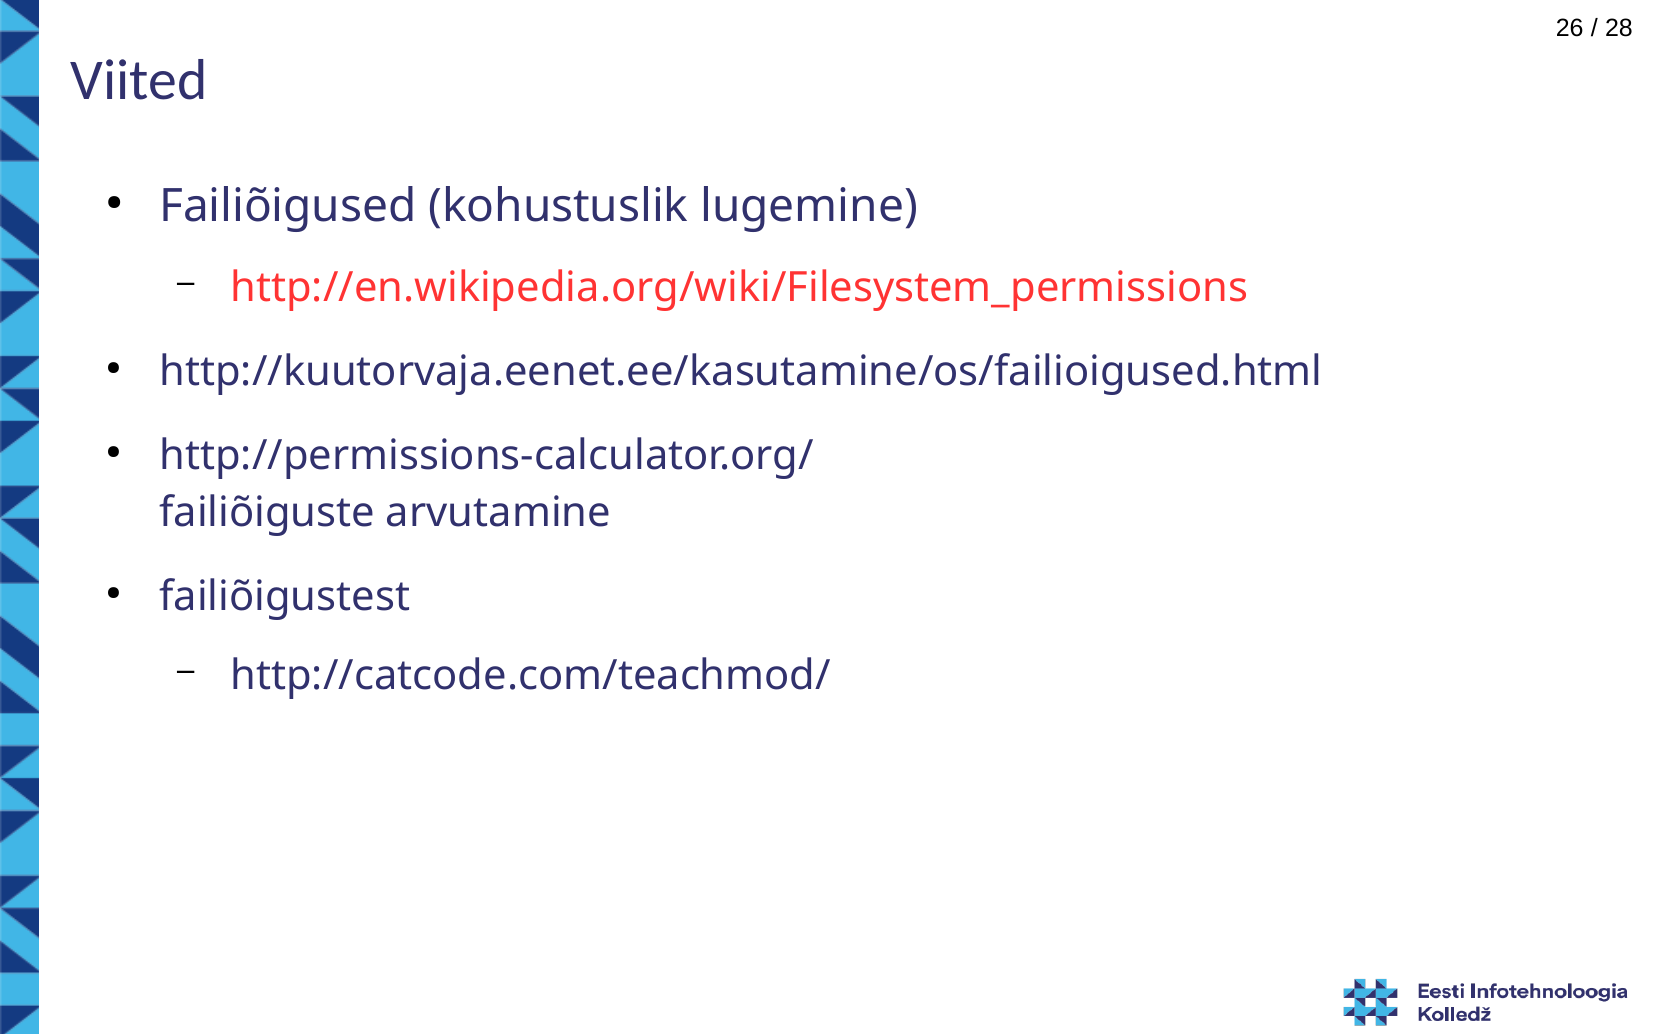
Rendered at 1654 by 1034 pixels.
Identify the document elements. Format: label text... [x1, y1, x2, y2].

title Viited [70, 41, 1630, 130]
list Failiõigused (kohustuslik lugemine) http://en.wikipedia.org/wiki/Filesystem_permissions http://kuutorvaja.eenet.ee/kasutamine/os/failioigused.html http://permissions-calculator.org/ failiõiguste arvutamine failiõigustest http://catcode.com/teachmod/ [88, 172, 1625, 886]
